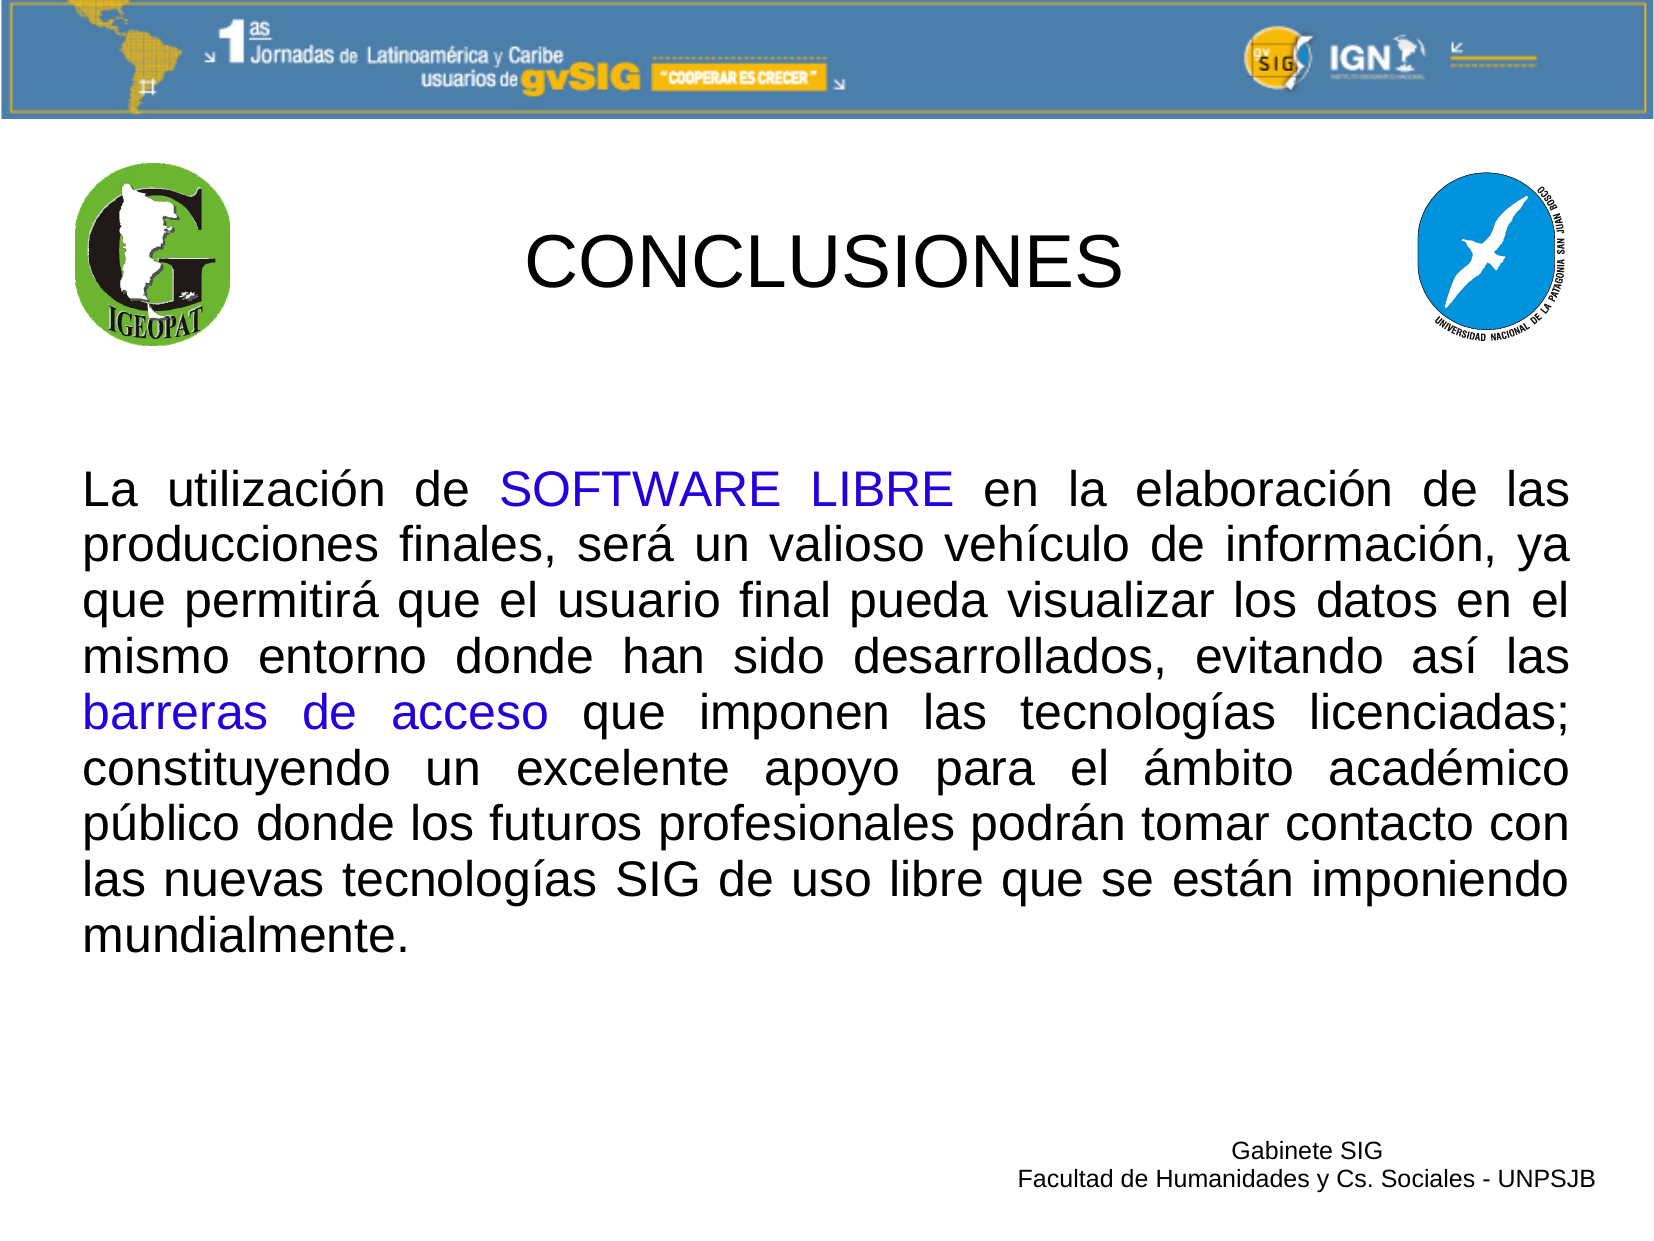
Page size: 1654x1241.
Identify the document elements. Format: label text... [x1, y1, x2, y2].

text_box [1419, 174, 1554, 329]
text_box [1537, 186, 1558, 211]
text_box [1435, 316, 1486, 341]
text_box CONCLUSIONES [262, 163, 1388, 357]
picture [0, 0, 1654, 119]
text_box [1540, 303, 1552, 314]
picture [75, 163, 230, 346]
text_box [1490, 322, 1531, 341]
text_box [1530, 312, 1542, 325]
text_box Gabinete SIG Facultad de Humanidades y Cs. Sociales - UNPSJB [997, 1128, 1618, 1200]
text_box [1548, 259, 1565, 302]
text_box [1556, 238, 1565, 254]
text_box [1552, 213, 1565, 234]
text_box La utilización de SOFTWARE LIBRE en la elaboración de las producciones finales, será un valioso vehículo de información, ya que permitirá que el usuario final pueda visualizar los datos en el mismo entorno donde han sido desarrollados, evitando así las barreras de acceso que imponen las tecnologías licenciadas; constituyendo un excelente apoyo para el ámbito académico público donde los futuros profesionales podrán tomar contacto con las nuevas tecnologías SIG de uso libre que se están imponiendo mundialmente. [82, 375, 1571, 1051]
